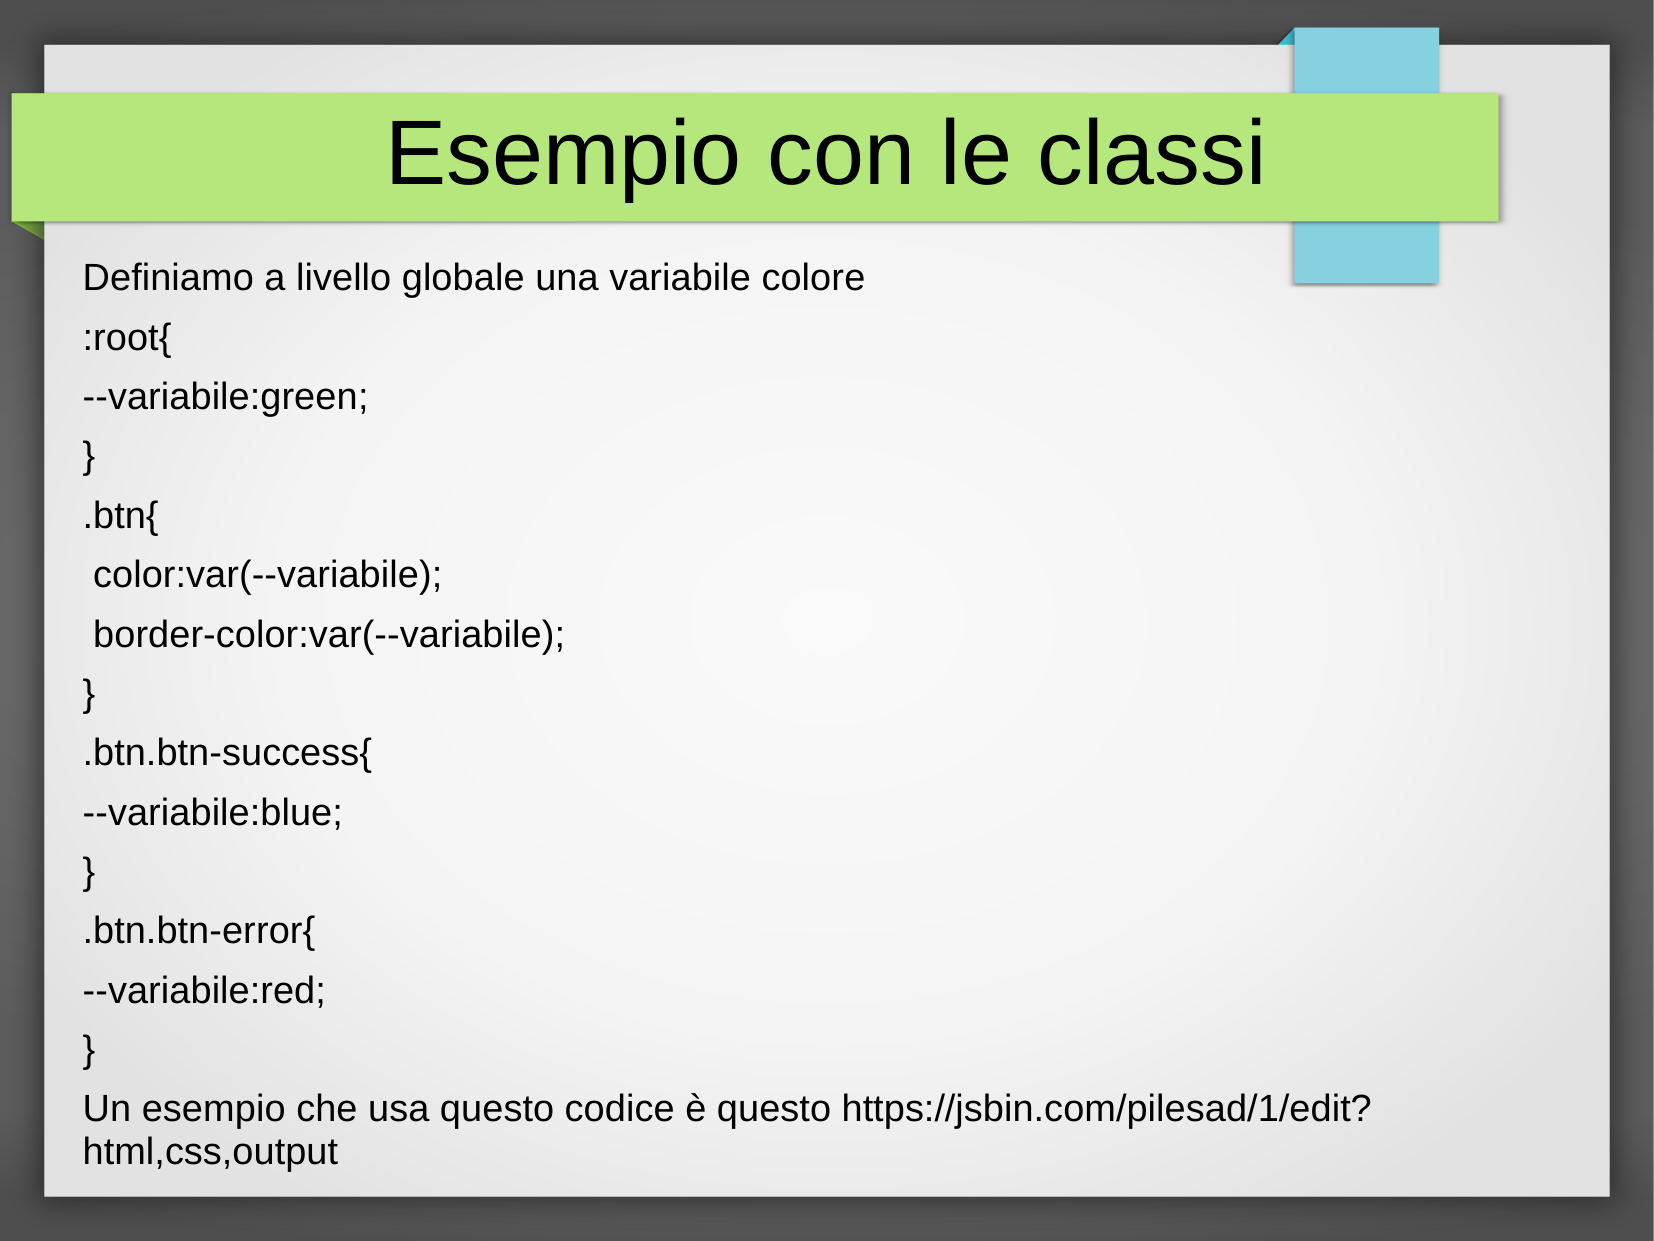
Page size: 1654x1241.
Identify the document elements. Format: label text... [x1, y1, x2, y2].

picture [0, 0, 1654, 1241]
title Esempio con le classi [82, 49, 1571, 256]
list Definiamo a livello globale una variabile colore :root{ --variabile:green; } .btn{ color:var(--variabile); border-color:var(--variabile); } .btn.btn-success{ --variabile:blue; } .btn.btn-error{ --variabile:red; } Un esempio che usa questo codice è questo https://jsbin.com/pilesad/1/edit?html,css,output [82, 256, 1571, 1182]
